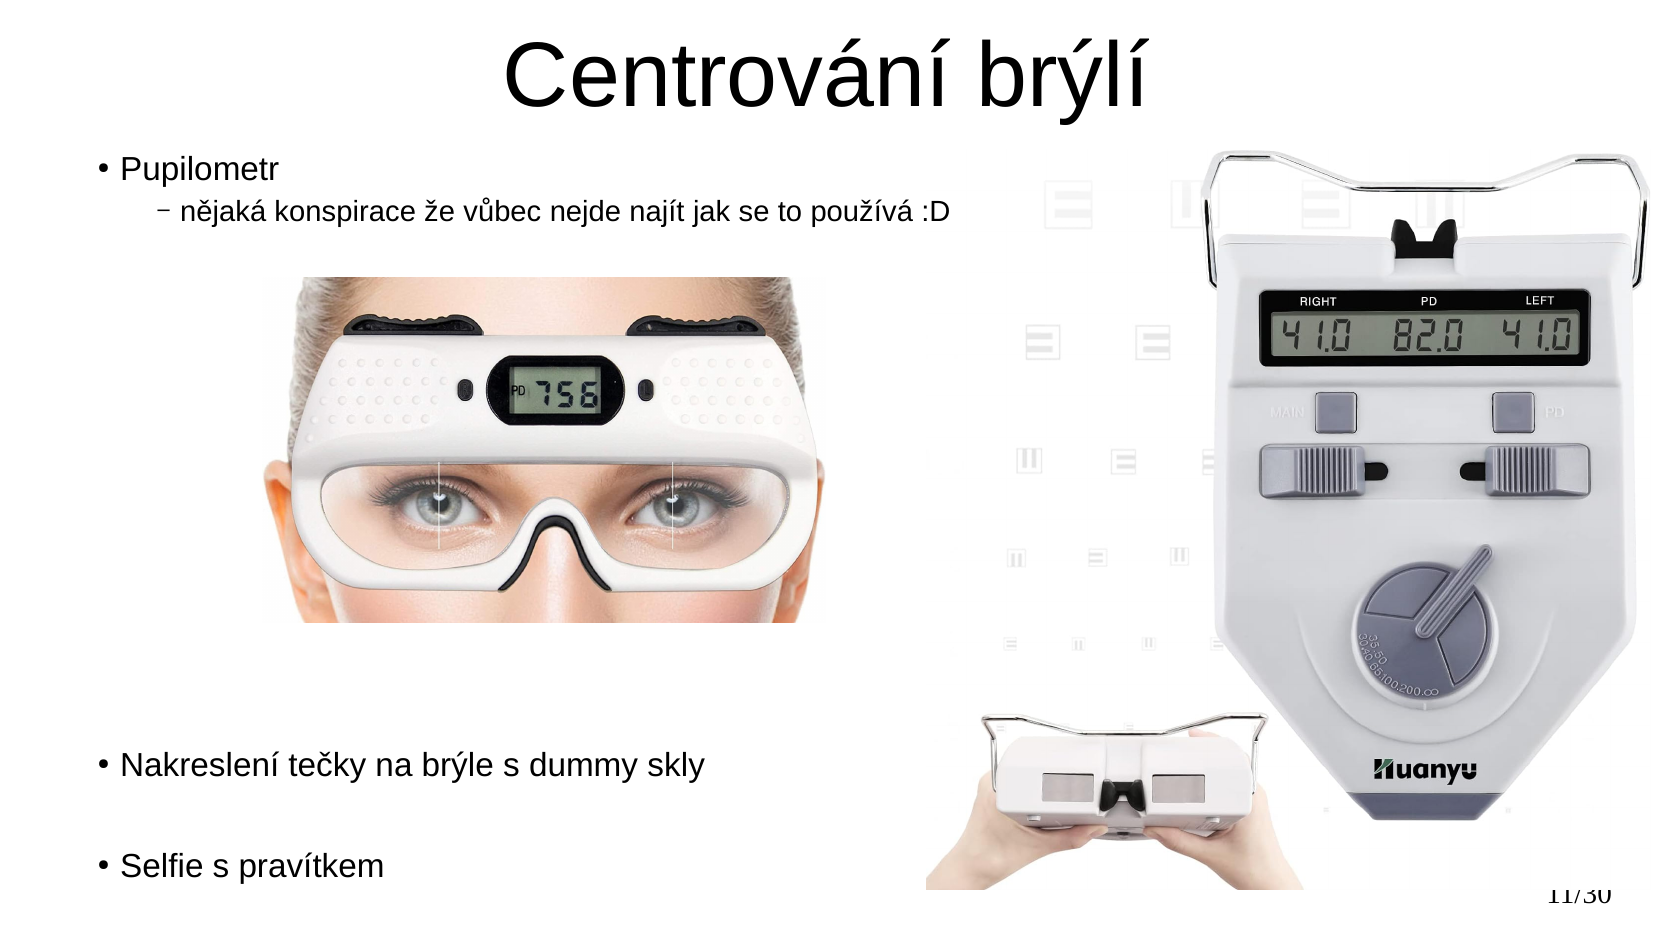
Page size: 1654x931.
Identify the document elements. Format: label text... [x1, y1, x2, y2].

picture [926, 149, 1651, 890]
title Centrování brýlí [82, 23, 1571, 127]
list Pupilometr nějaká konspirace že vůbec nejde najít jak se to používá :D Nakreslení tečky na brýle s dummy skly Selfie s pravítkem [82, 150, 1571, 901]
picture [262, 277, 826, 624]
